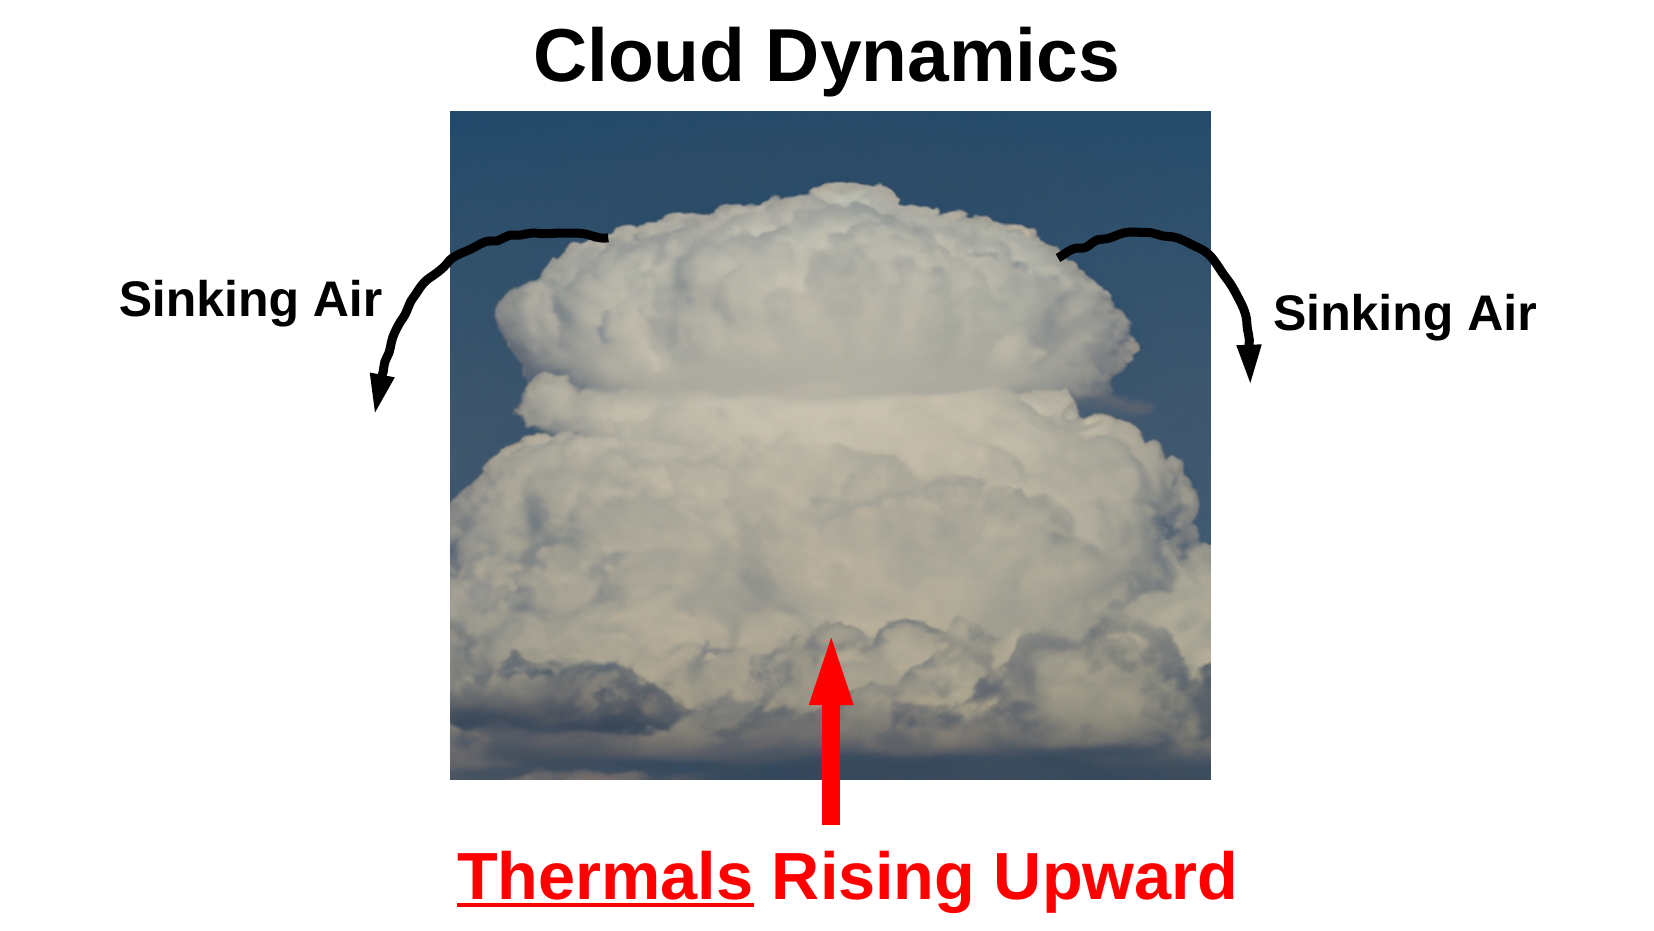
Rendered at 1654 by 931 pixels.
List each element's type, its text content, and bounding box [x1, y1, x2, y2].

title Cloud Dynamics [0, 2, 1654, 112]
title Thermals Rising Upward [407, 830, 1290, 926]
title Sinking Air [1255, 276, 1556, 352]
title Sinking Air [100, 262, 401, 338]
picture [450, 111, 1211, 780]
